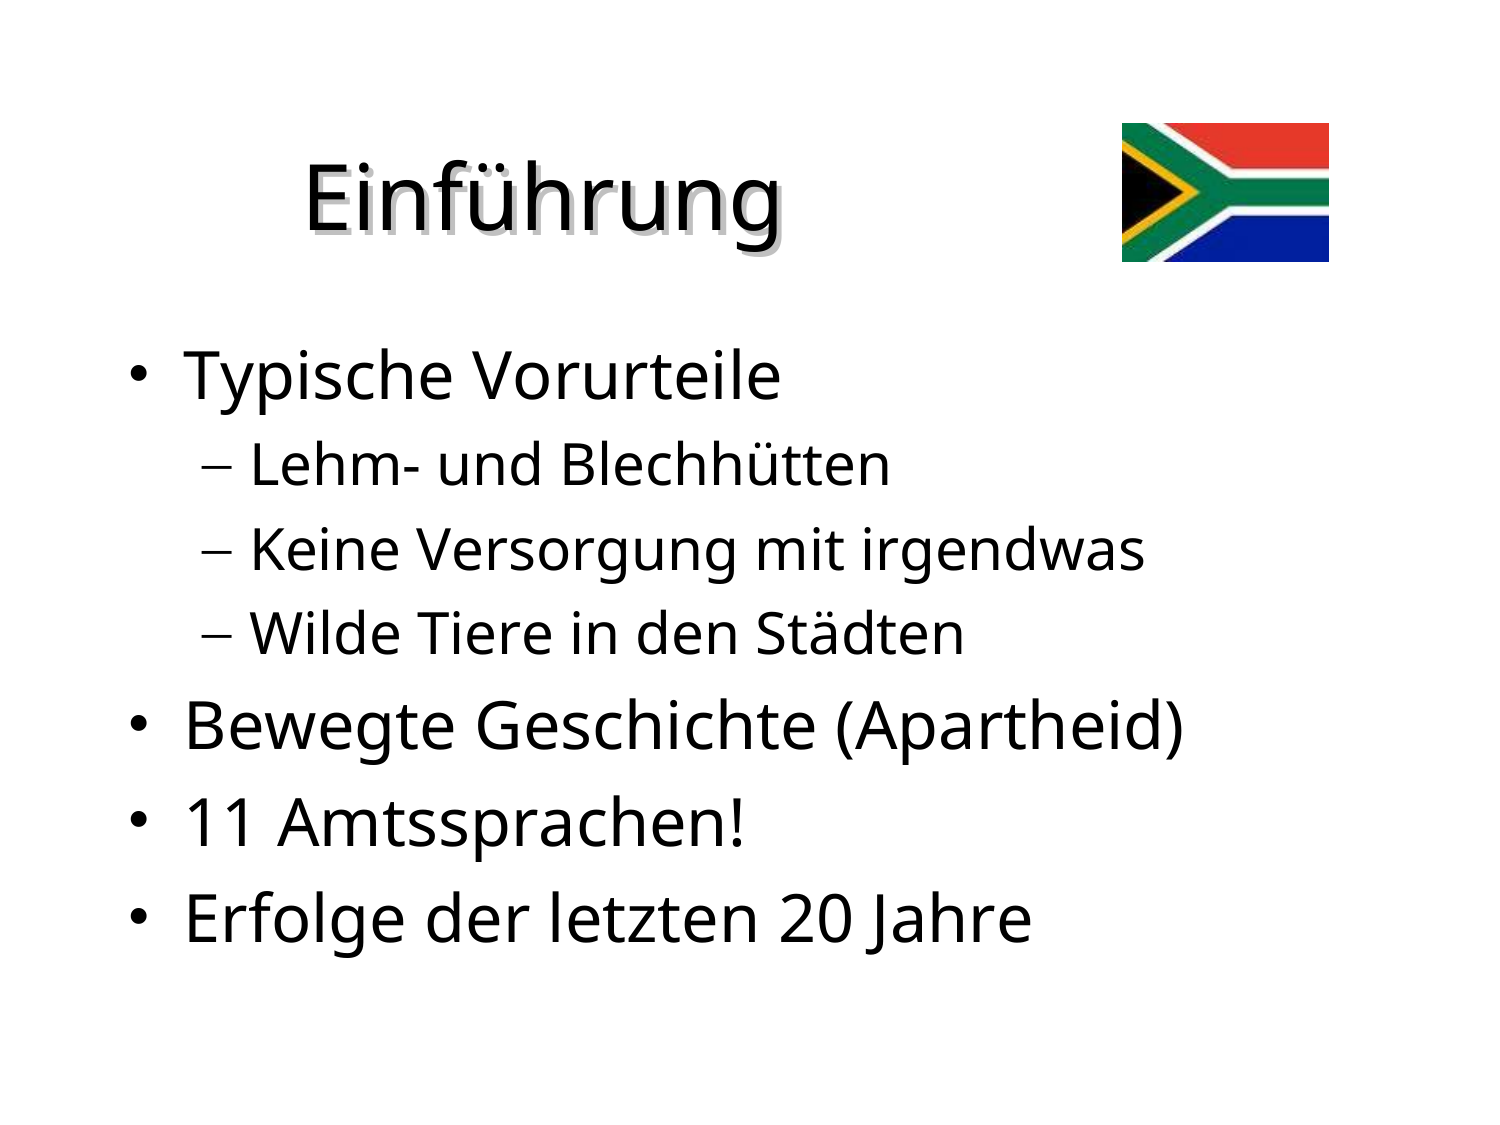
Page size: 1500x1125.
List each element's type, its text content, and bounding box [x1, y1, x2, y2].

title Einführung [112, 99, 975, 288]
picture [1122, 123, 1329, 262]
list Typische Vorurteile Lehm- und Blechhütten Keine Versorgung mit irgendwas Wilde Tiere in den Städten Bewegte Geschichte (Apartheid) 11 Amtssprachen! Erfolge der letzten 20 Jahre [112, 324, 1388, 1001]
